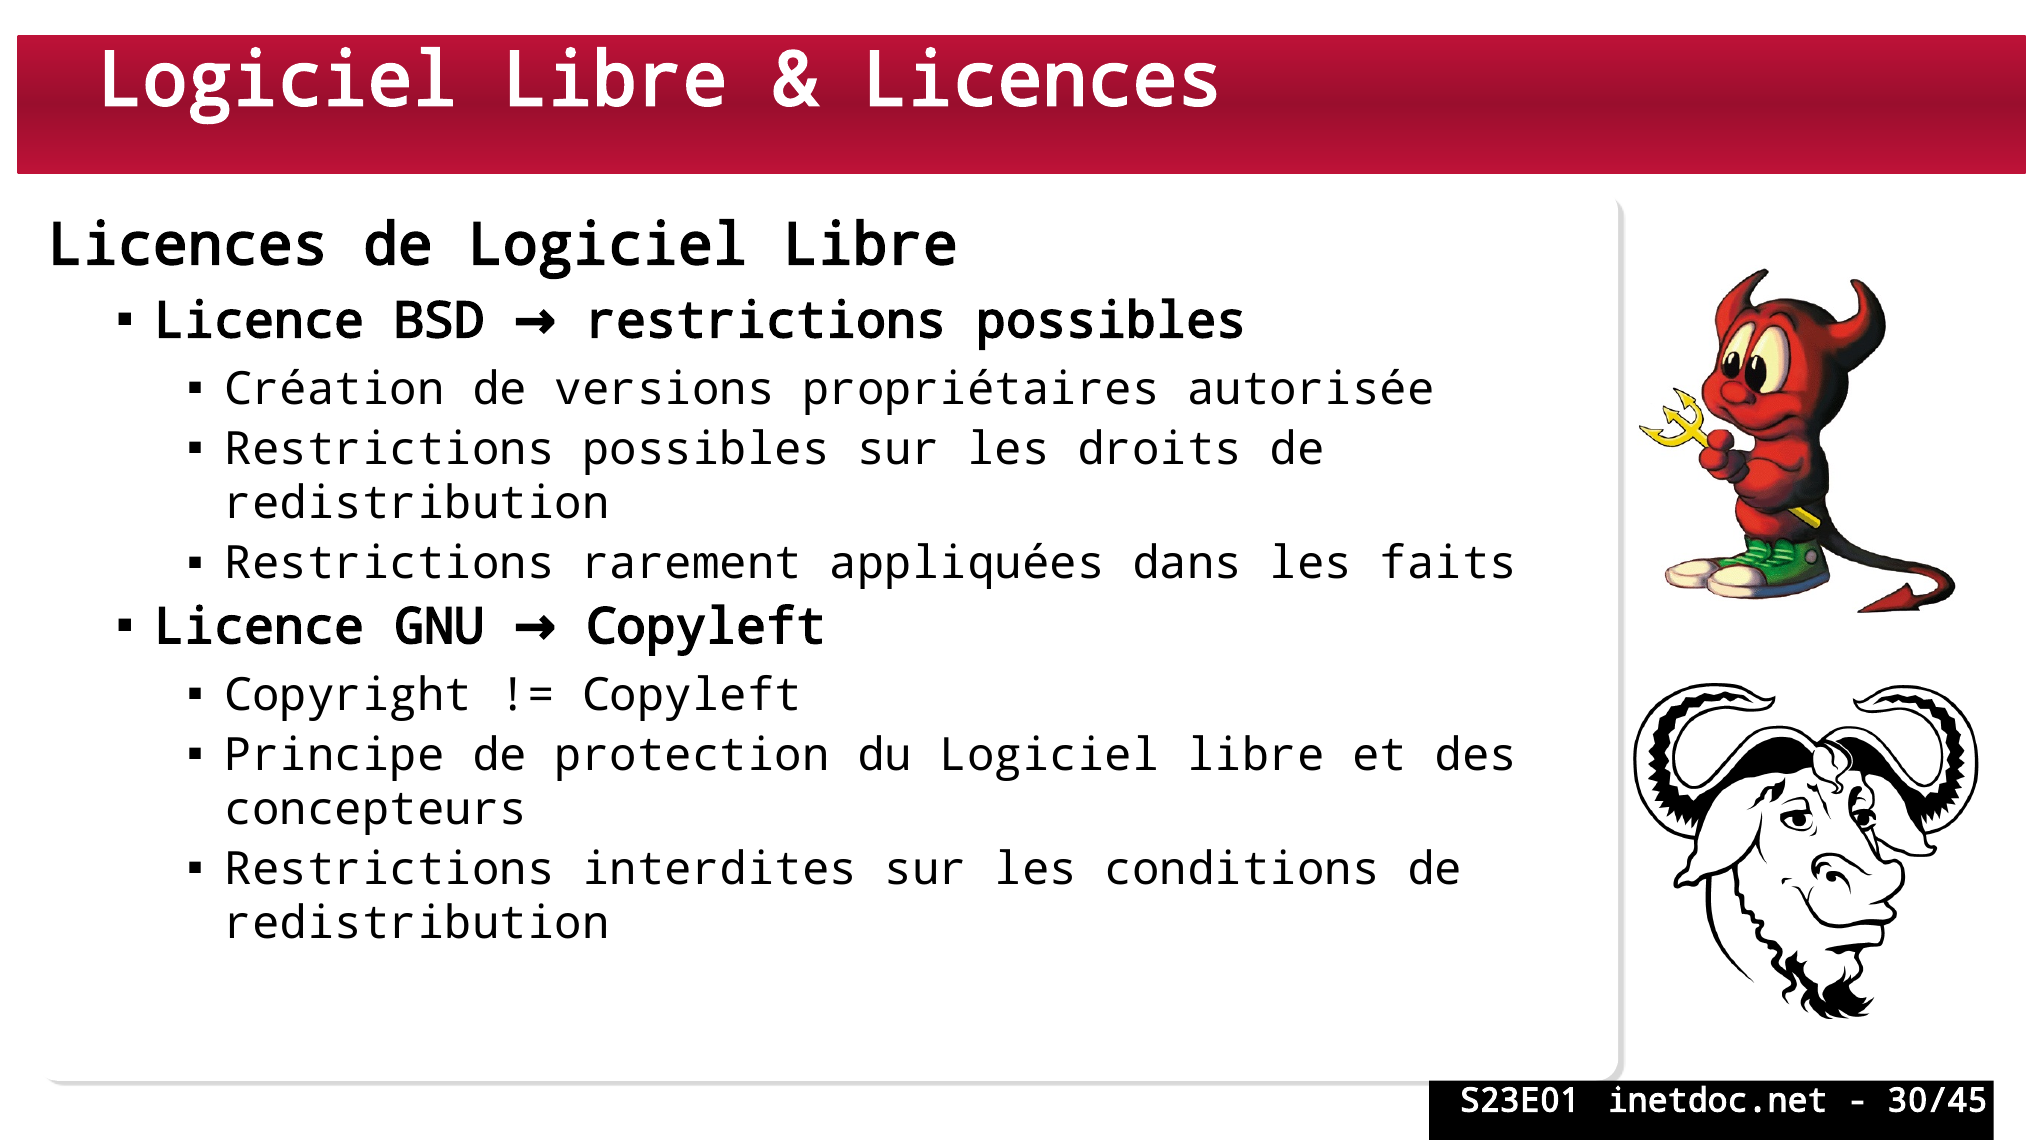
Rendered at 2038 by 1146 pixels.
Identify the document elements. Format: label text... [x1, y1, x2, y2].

picture [1627, 673, 1985, 1028]
picture [1625, 265, 1961, 621]
text_box S23E01 inetdoc.net - <numéro>/45 [1429, 1080, 1994, 1140]
text_box Logiciel Libre & Licences [17, 35, 2026, 174]
text_box Licences de Logiciel Libre Licence BSD → restrictions possibles Création de versions propriétaires autorisée Restrictions possibles sur les droits de redistribution Restrictions rarement appliquées dans les faits Licence GNU → Copyleft Copyright != Copyleft Principe de protection du Logiciel libre et des concepteurs Restrictions interdites sur les conditions de redistribution [35, 188, 1619, 1081]
